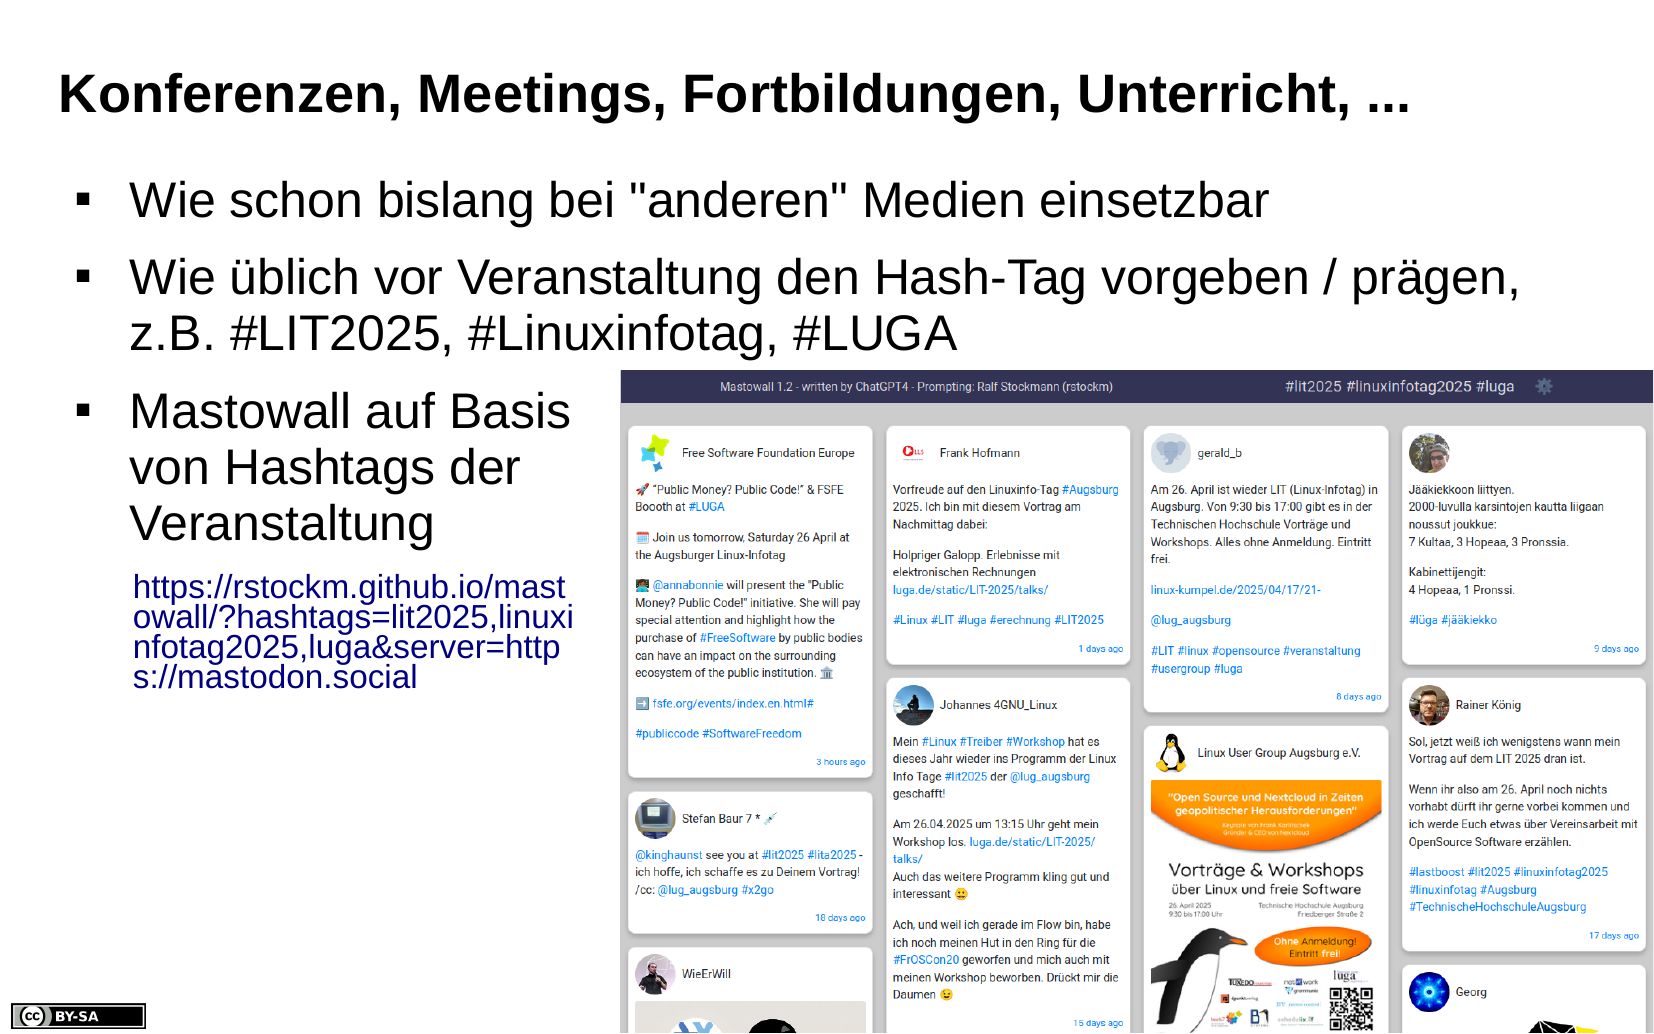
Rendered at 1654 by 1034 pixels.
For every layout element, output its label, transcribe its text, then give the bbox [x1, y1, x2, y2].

picture [620, 370, 1654, 1033]
list Wie schon bislang bei "anderen" Medien einsetzbar Wie üblich vor Veranstaltung den Hash-Tag vorgeben / prägen, z.B. #LIT2025, #Linuxinfotag, #LUGA Mastowall auf Basis von Hashtags der Veranstaltung [59, 172, 1595, 952]
text_box https://rstockm.github.io/mastowall/?hashtags=lit2025,linuxinfotag2025,luga&server=https://mastodon.social [118, 561, 591, 739]
picture [11, 1003, 146, 1029]
title Konferenzen, Meetings, Fortbildungen, Unterricht, ... [59, 24, 1625, 165]
